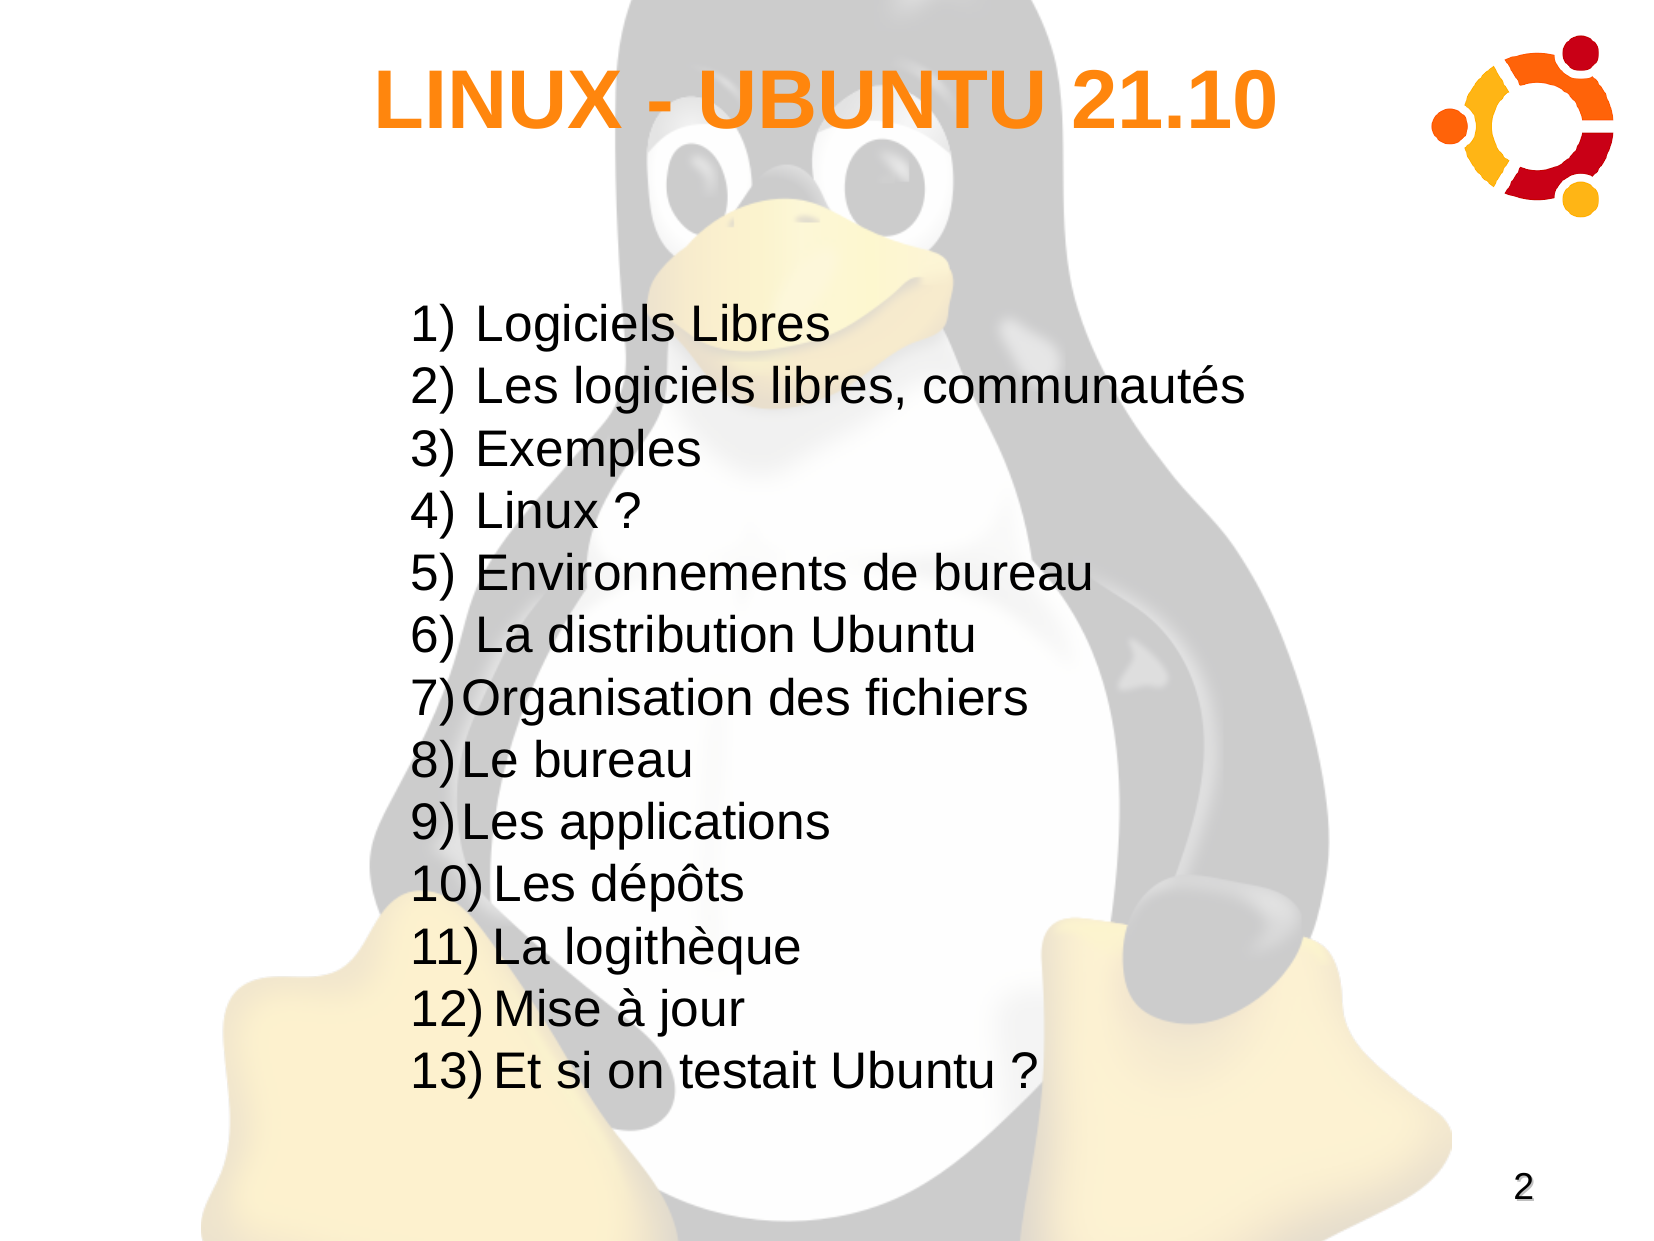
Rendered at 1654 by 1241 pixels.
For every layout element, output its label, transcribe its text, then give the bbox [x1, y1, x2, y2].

list Logiciels Libres Les logiciels libres, communautés Exemples Linux ? Environnements de bureau La distribution Ubuntu Organisation des fichiers Le bureau Les applications Les dépôts La logithèque Mise à jour Et si on testait Ubuntu ? [407, 295, 1294, 1111]
picture [1423, 27, 1621, 225]
text_box <numéro> [1417, 1158, 1630, 1229]
title LINUX - UBUNTU 21.10 [82, 0, 1571, 204]
